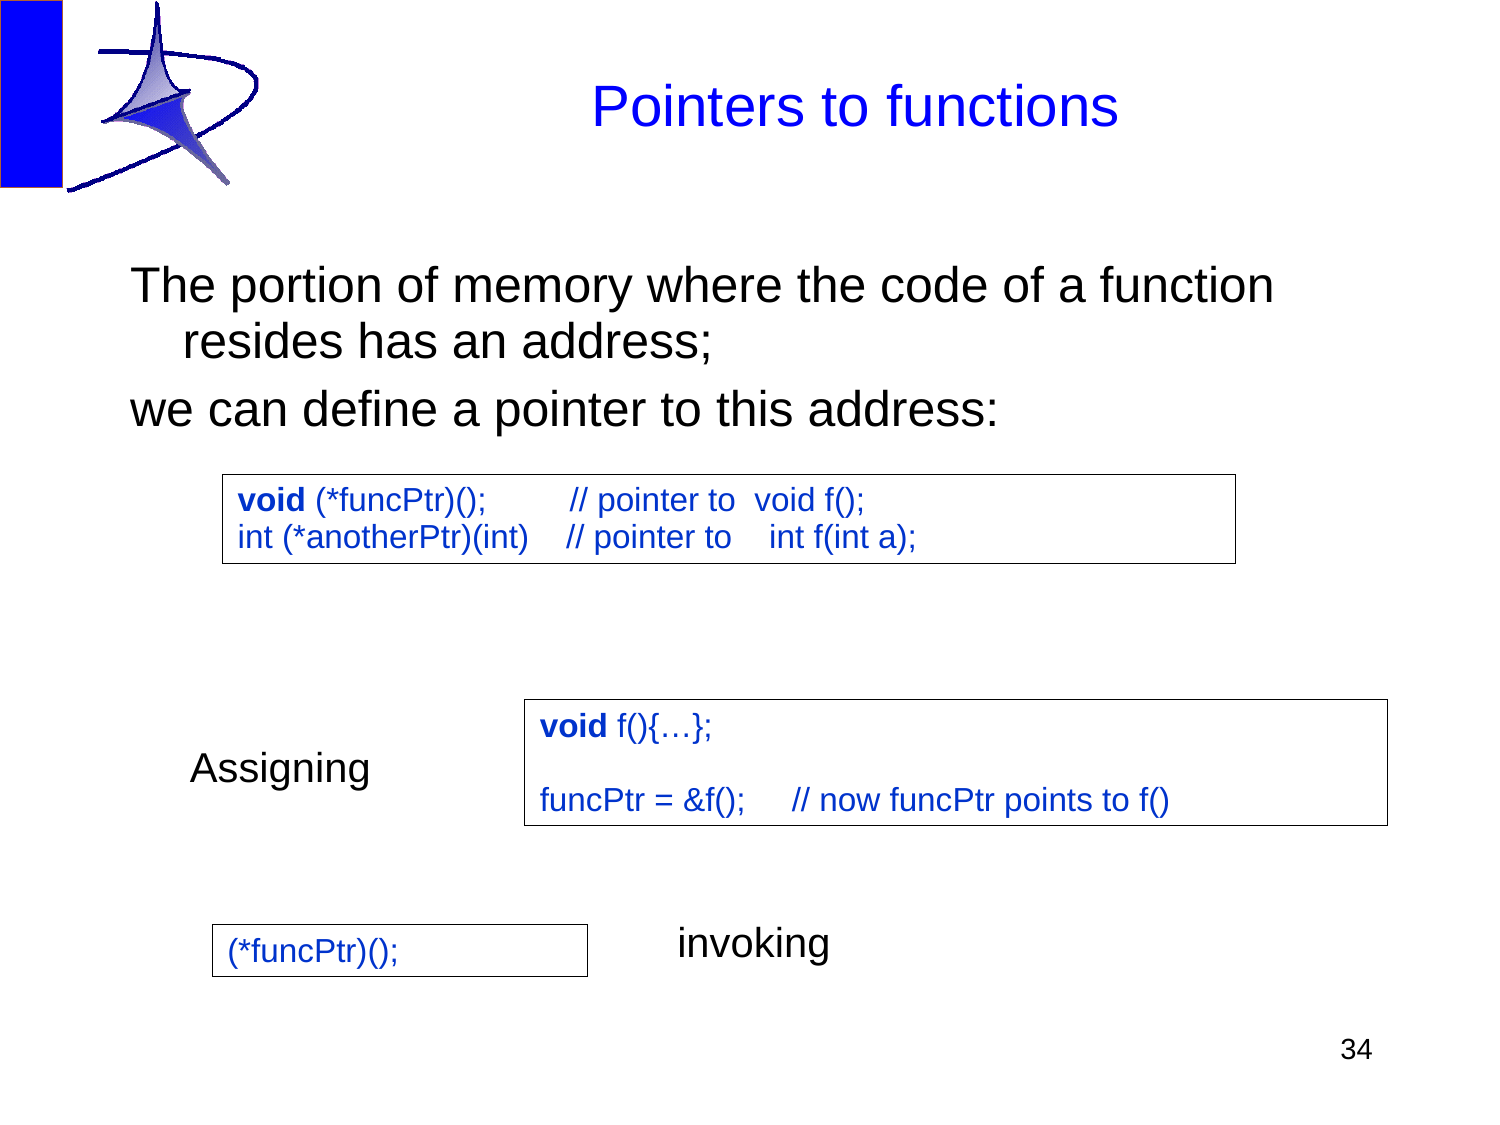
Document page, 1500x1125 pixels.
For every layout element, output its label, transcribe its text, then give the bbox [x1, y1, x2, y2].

text_box void (*funcPtr)(); // pointer to void f(); int (*anotherPtr)(int) // pointer to int f(int a); [222, 474, 1236, 564]
picture [62, 0, 263, 197]
text_box Assigning [174, 737, 651, 875]
title Pointers to functions [262, 24, 1450, 188]
text_box invoking [662, 912, 1138, 1025]
list The portion of memory where the code of a function resides has an address; we can define a pointer to this address: [112, 249, 1450, 542]
text_box void f(){…}; funcPtr = &f(); // now funcPtr points to f() [524, 699, 1388, 826]
text_box (*funcPtr)(); [212, 924, 588, 977]
